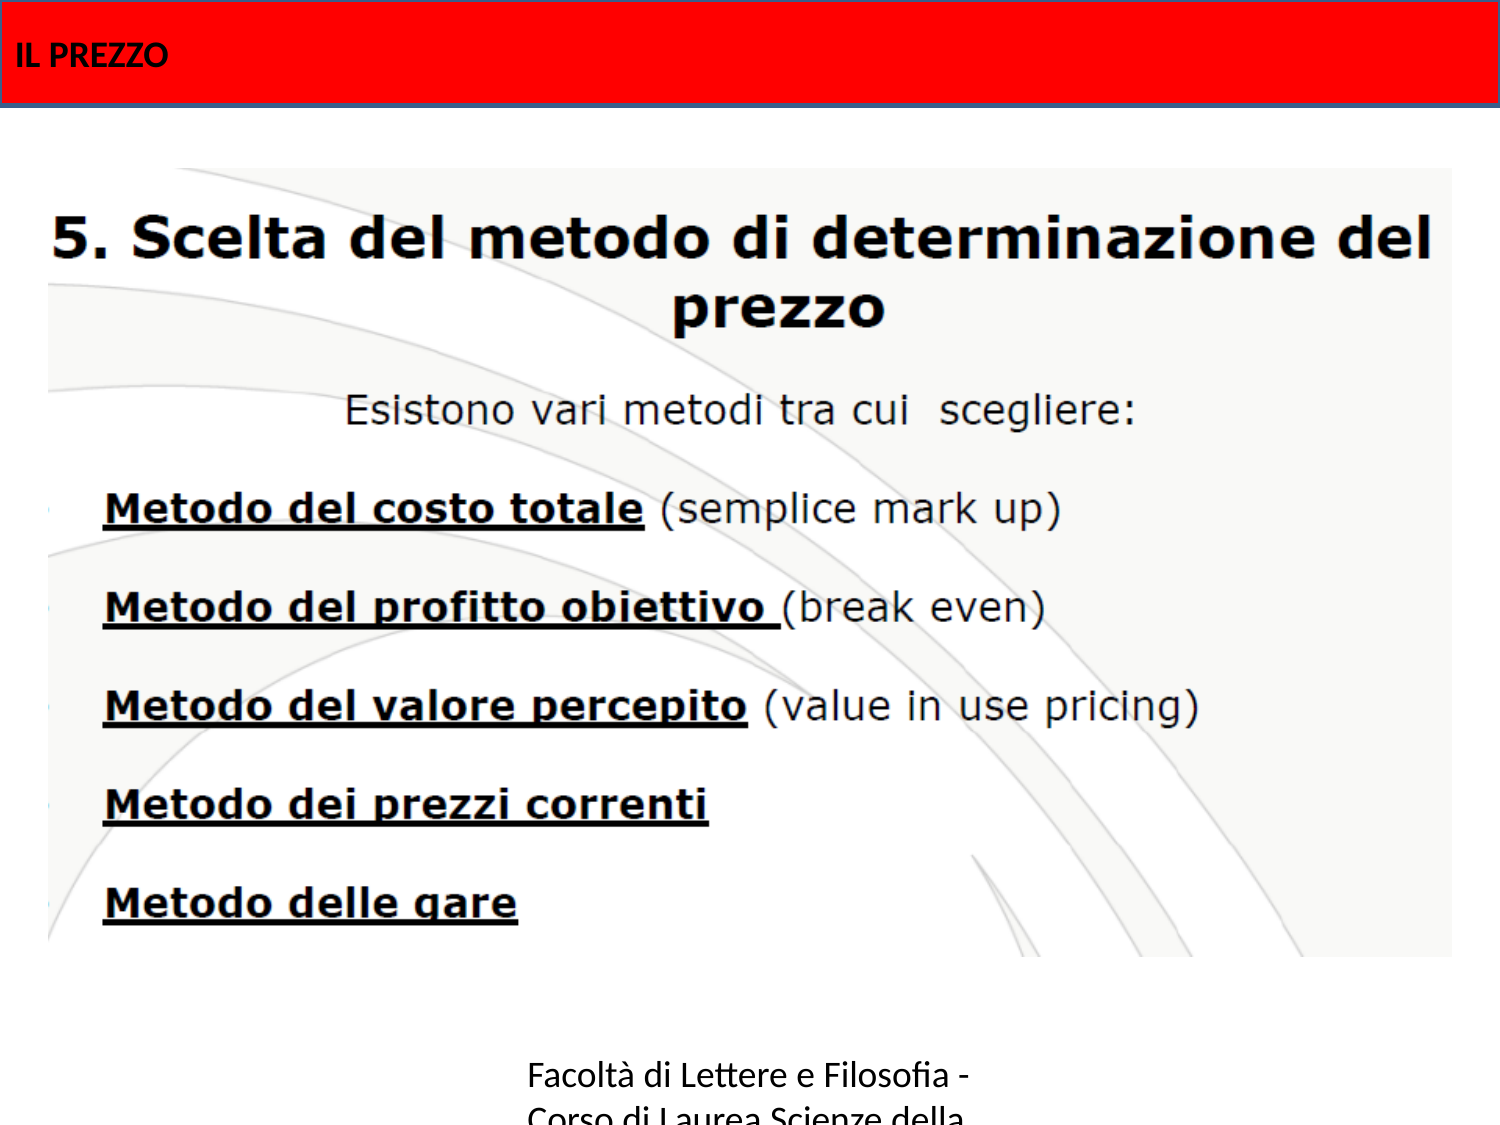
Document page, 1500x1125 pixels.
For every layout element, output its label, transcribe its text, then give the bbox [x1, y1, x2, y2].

footer Facoltà di Lettere e Filosofia - Corso di Laurea Scienze della Comunicazione – Economia e Gestione dell’impresa Gianluca Gariuolo [512, 1042, 988, 1103]
picture [48, 168, 1452, 957]
text_box IL PREZZO [0, 0, 1500, 106]
